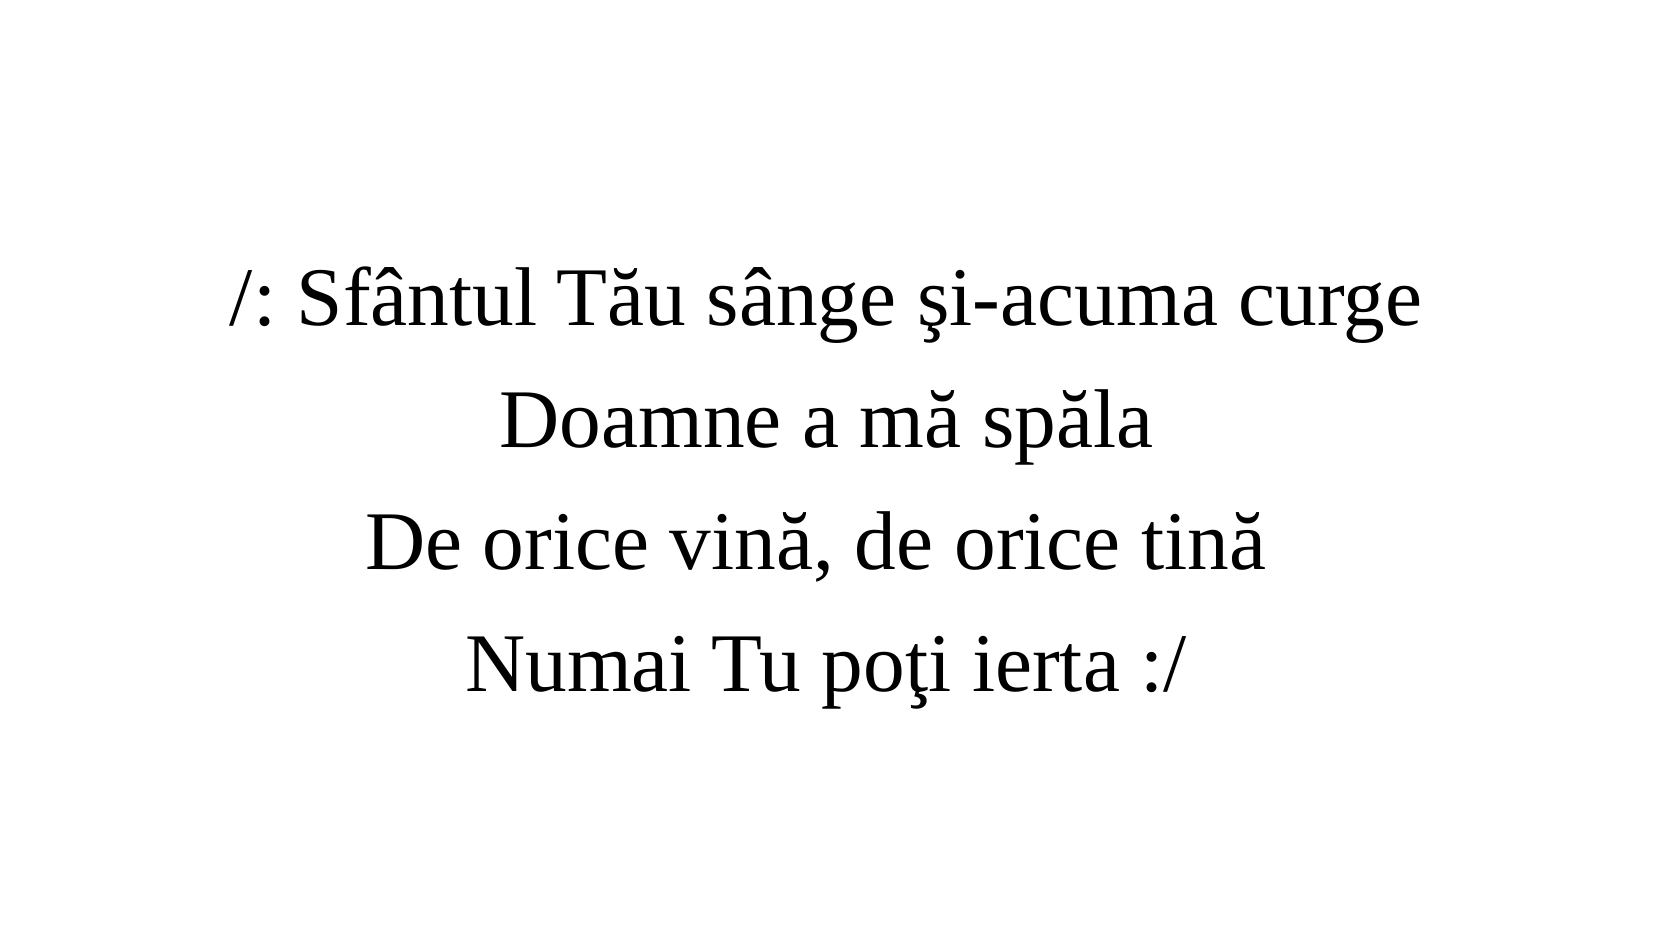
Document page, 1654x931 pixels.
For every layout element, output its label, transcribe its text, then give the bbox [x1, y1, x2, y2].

subtitle /: Sfântul Tău sânge şi-acuma curge Doamne a mă spăla De orice vină, de orice tină Numai Tu poţi ierta :/ [118, 238, 1536, 712]
